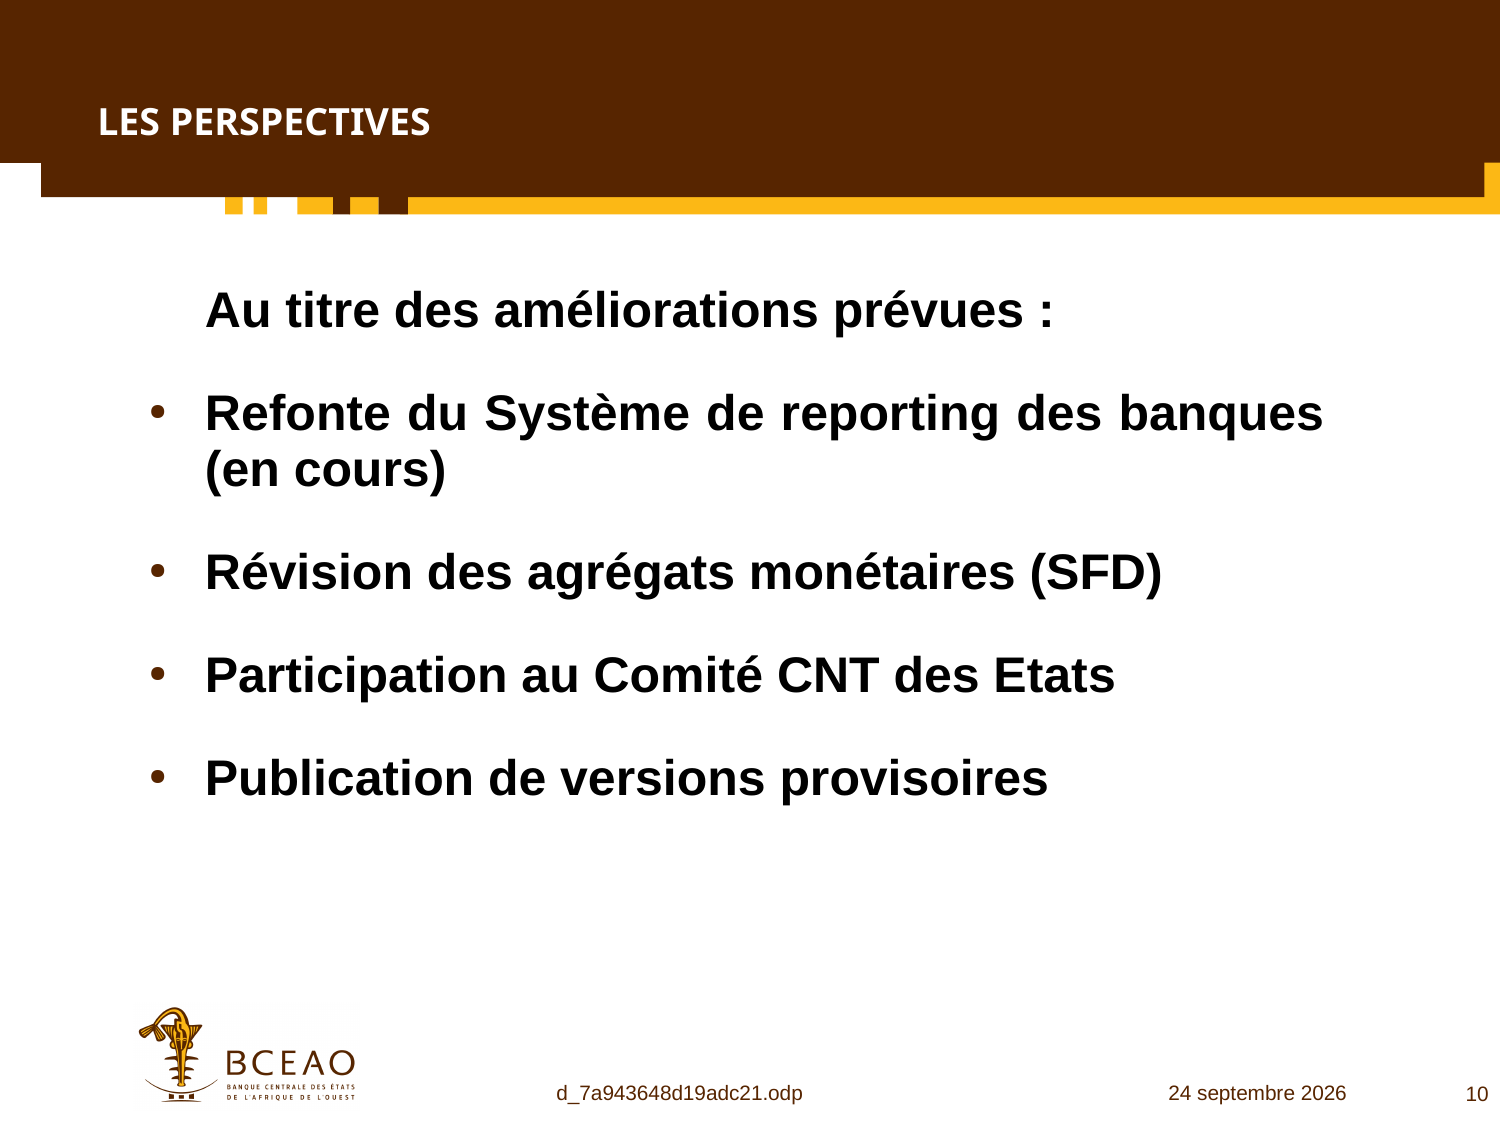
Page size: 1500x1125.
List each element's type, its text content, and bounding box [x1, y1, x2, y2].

list Au titre des améliorations prévues : Refonte du Système de reporting des banques (en cours) Révision des agrégats monétaires (SFD) Participation au Comité CNT des Etats Publication de versions provisoires [131, 282, 1413, 989]
picture [133, 1002, 360, 1111]
title LES PERSPECTIVES [41, 69, 1485, 157]
